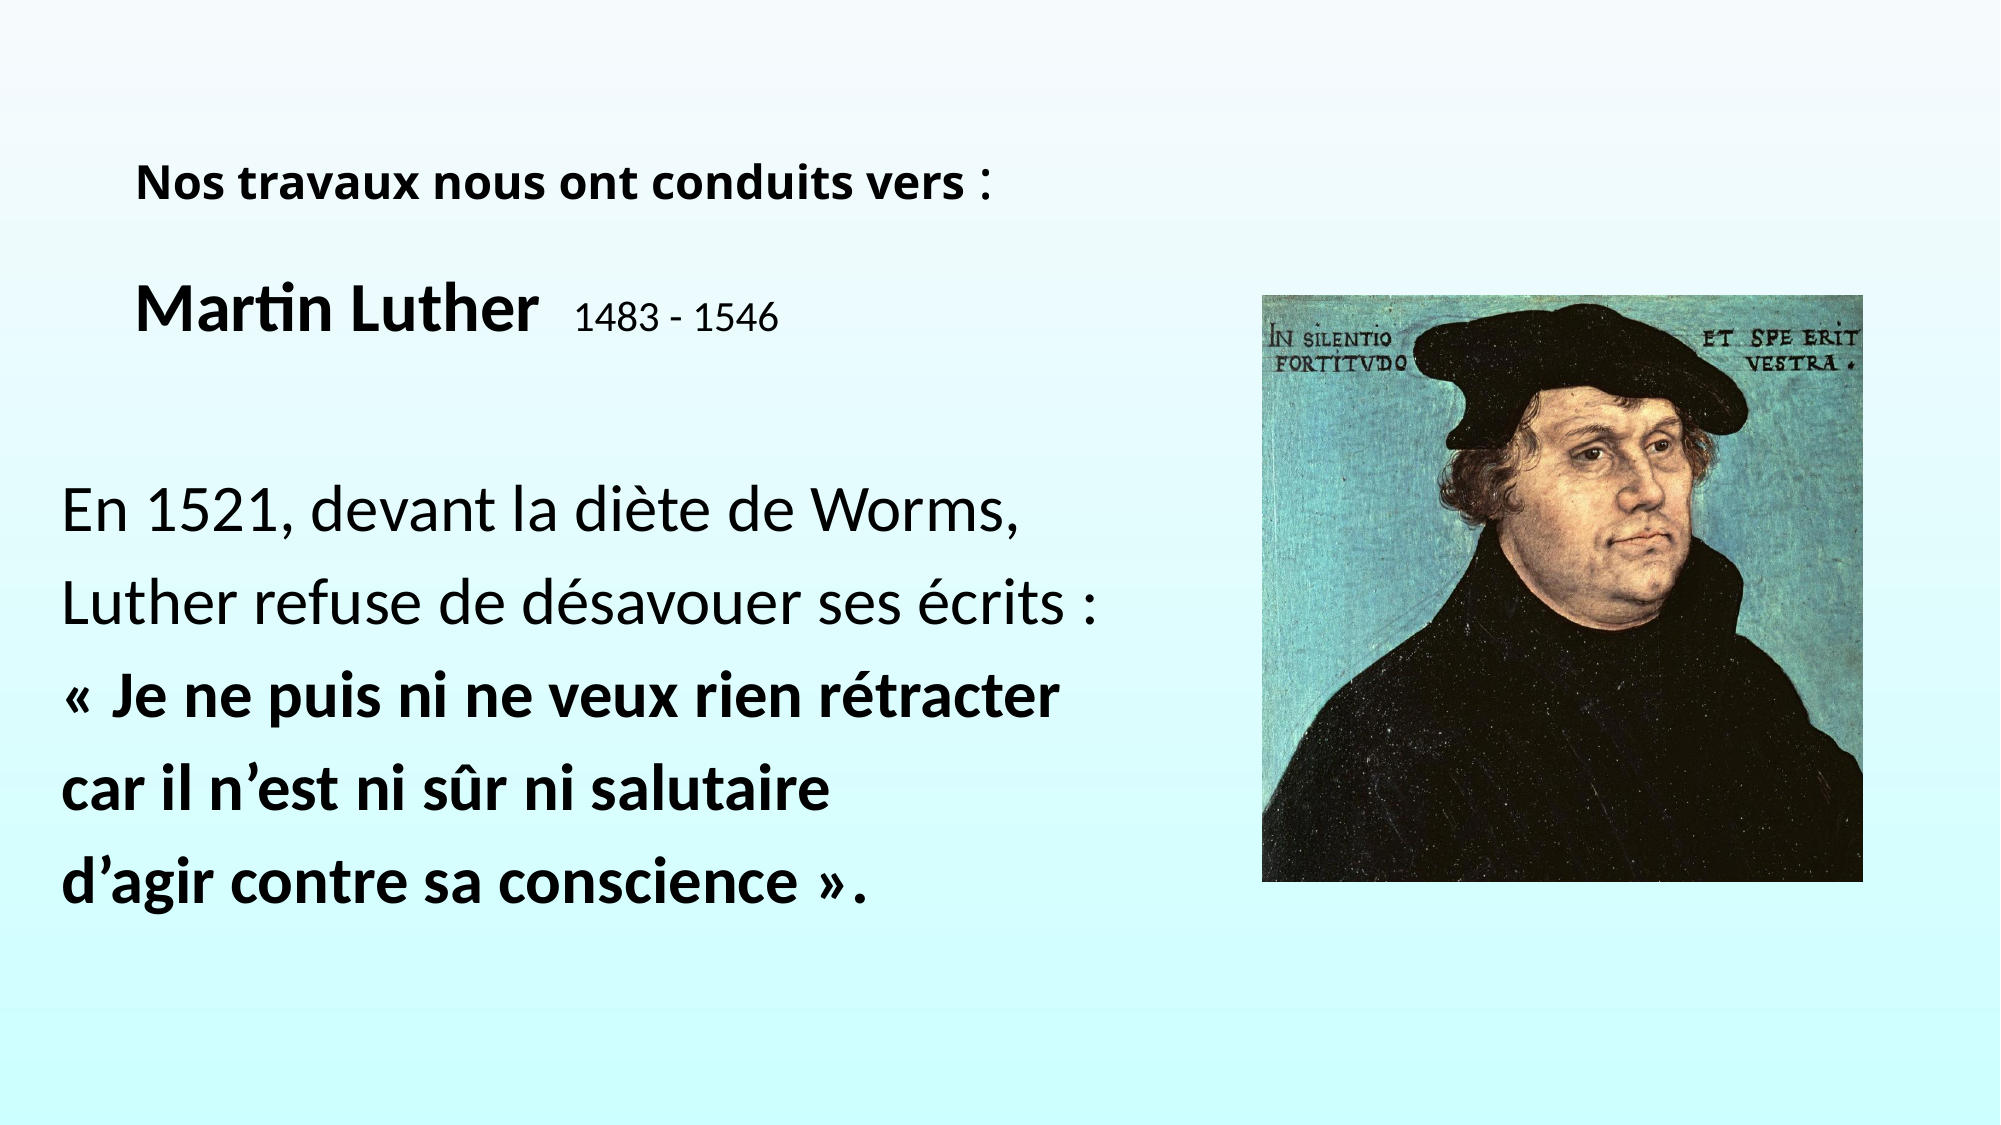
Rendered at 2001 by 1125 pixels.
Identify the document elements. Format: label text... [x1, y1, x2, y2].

title Nos travaux nous ont conduits vers : Martin Luther 1483 - 1546 [119, 106, 1050, 354]
picture [1225, 161, 1863, 962]
list En 1521, devant la diète de Worms, Luther refuse de désavouer ses écrits : « Je ne puis ni ne veux rien rétracter car il n’est ni sûr ni salutaire d’agir contre sa conscience ». [46, 466, 1252, 963]
